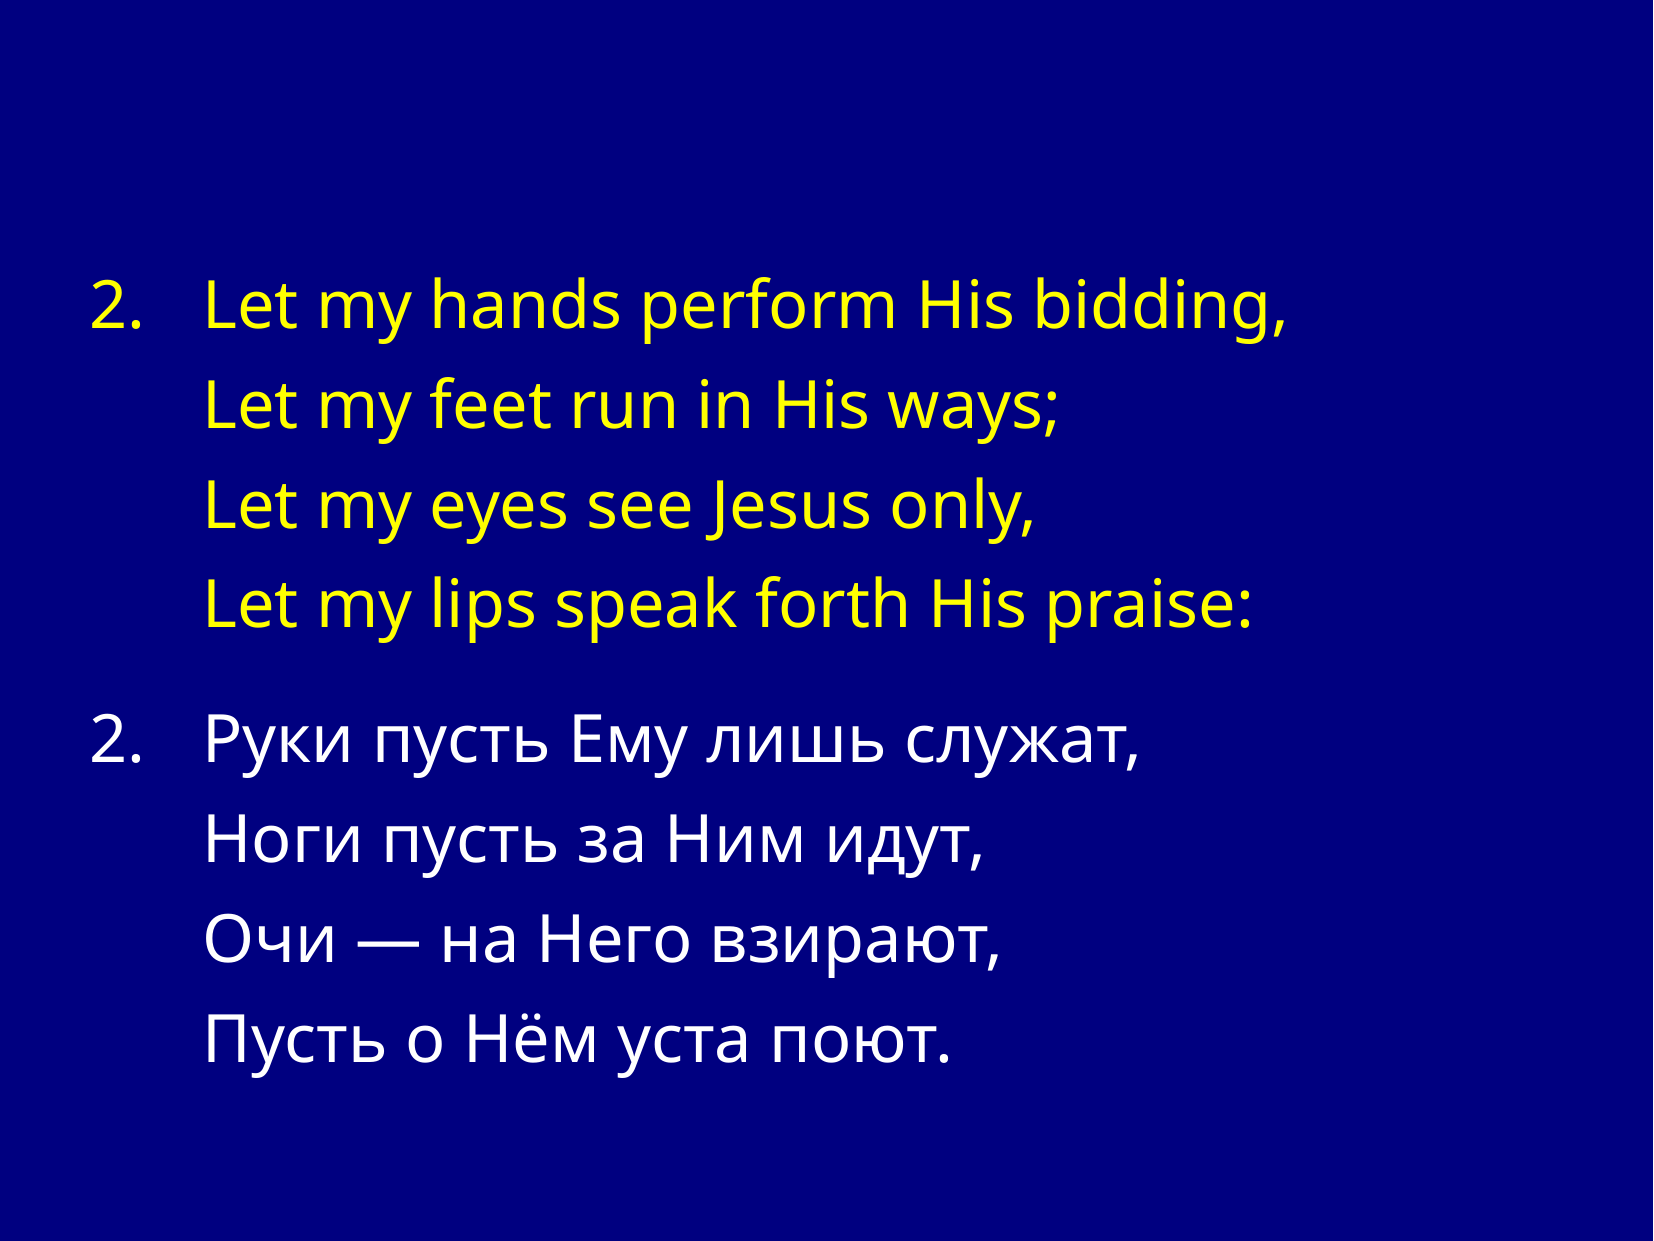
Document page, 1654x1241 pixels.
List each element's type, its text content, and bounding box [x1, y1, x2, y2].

text_box 2. Let my hands perform His bidding, Let my feet run in His ways; Let my eyes see Jesus only, Let my lips speak forth His praise: [75, 150, 1576, 638]
text_box 2. Руки пусть Ему лишь служат, Ноги пусть за Ним идут, Очи — на Него взирают, Пусть о Нём уста поют. [75, 675, 1576, 1163]
